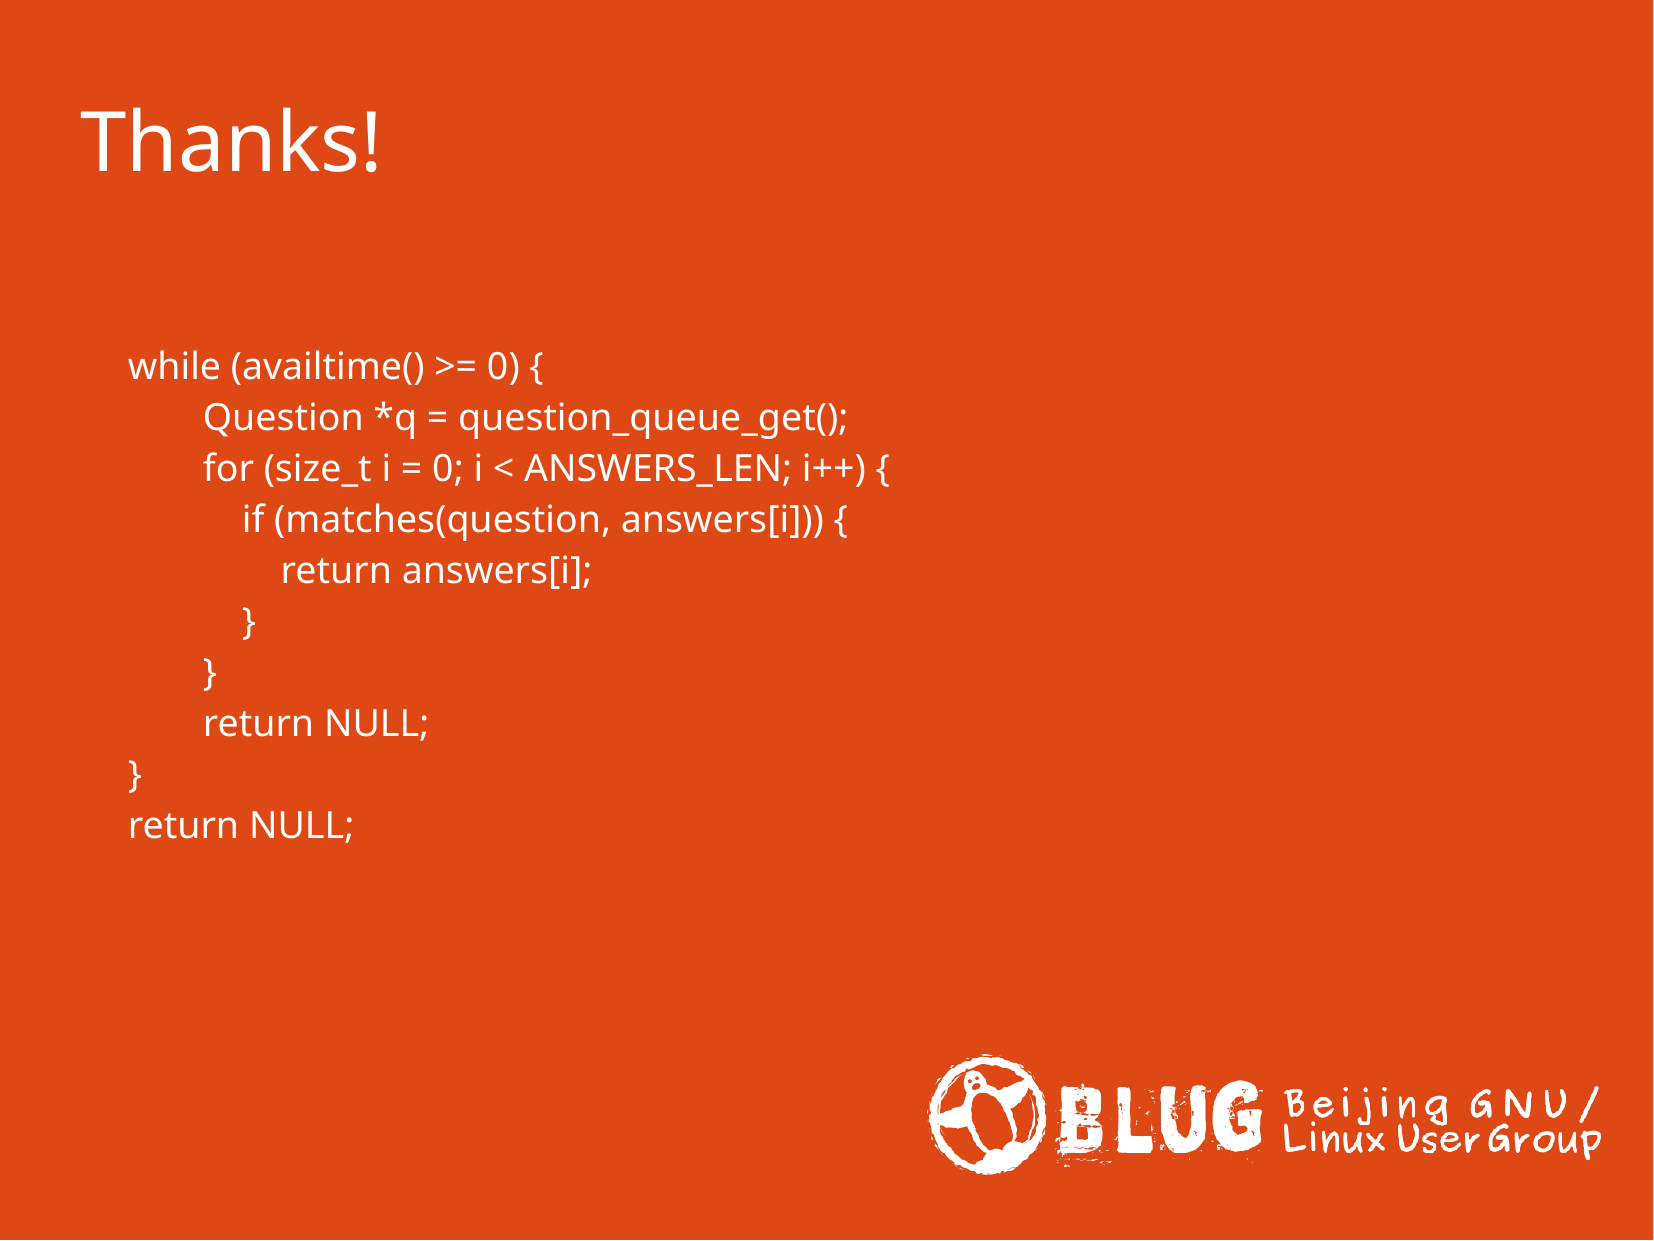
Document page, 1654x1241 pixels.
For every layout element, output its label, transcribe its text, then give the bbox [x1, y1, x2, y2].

picture [927, 1054, 1601, 1175]
text_box while (availtime() >= 0) { Question *q = question_queue_get(); for (size_t i = 0; i < ANSWERS_LEN; i++) { if (matches(question, answers[i])) { return answers[i]; } } return NULL; } return NULL; [113, 331, 1554, 977]
title Thanks! [80, 71, 1569, 208]
